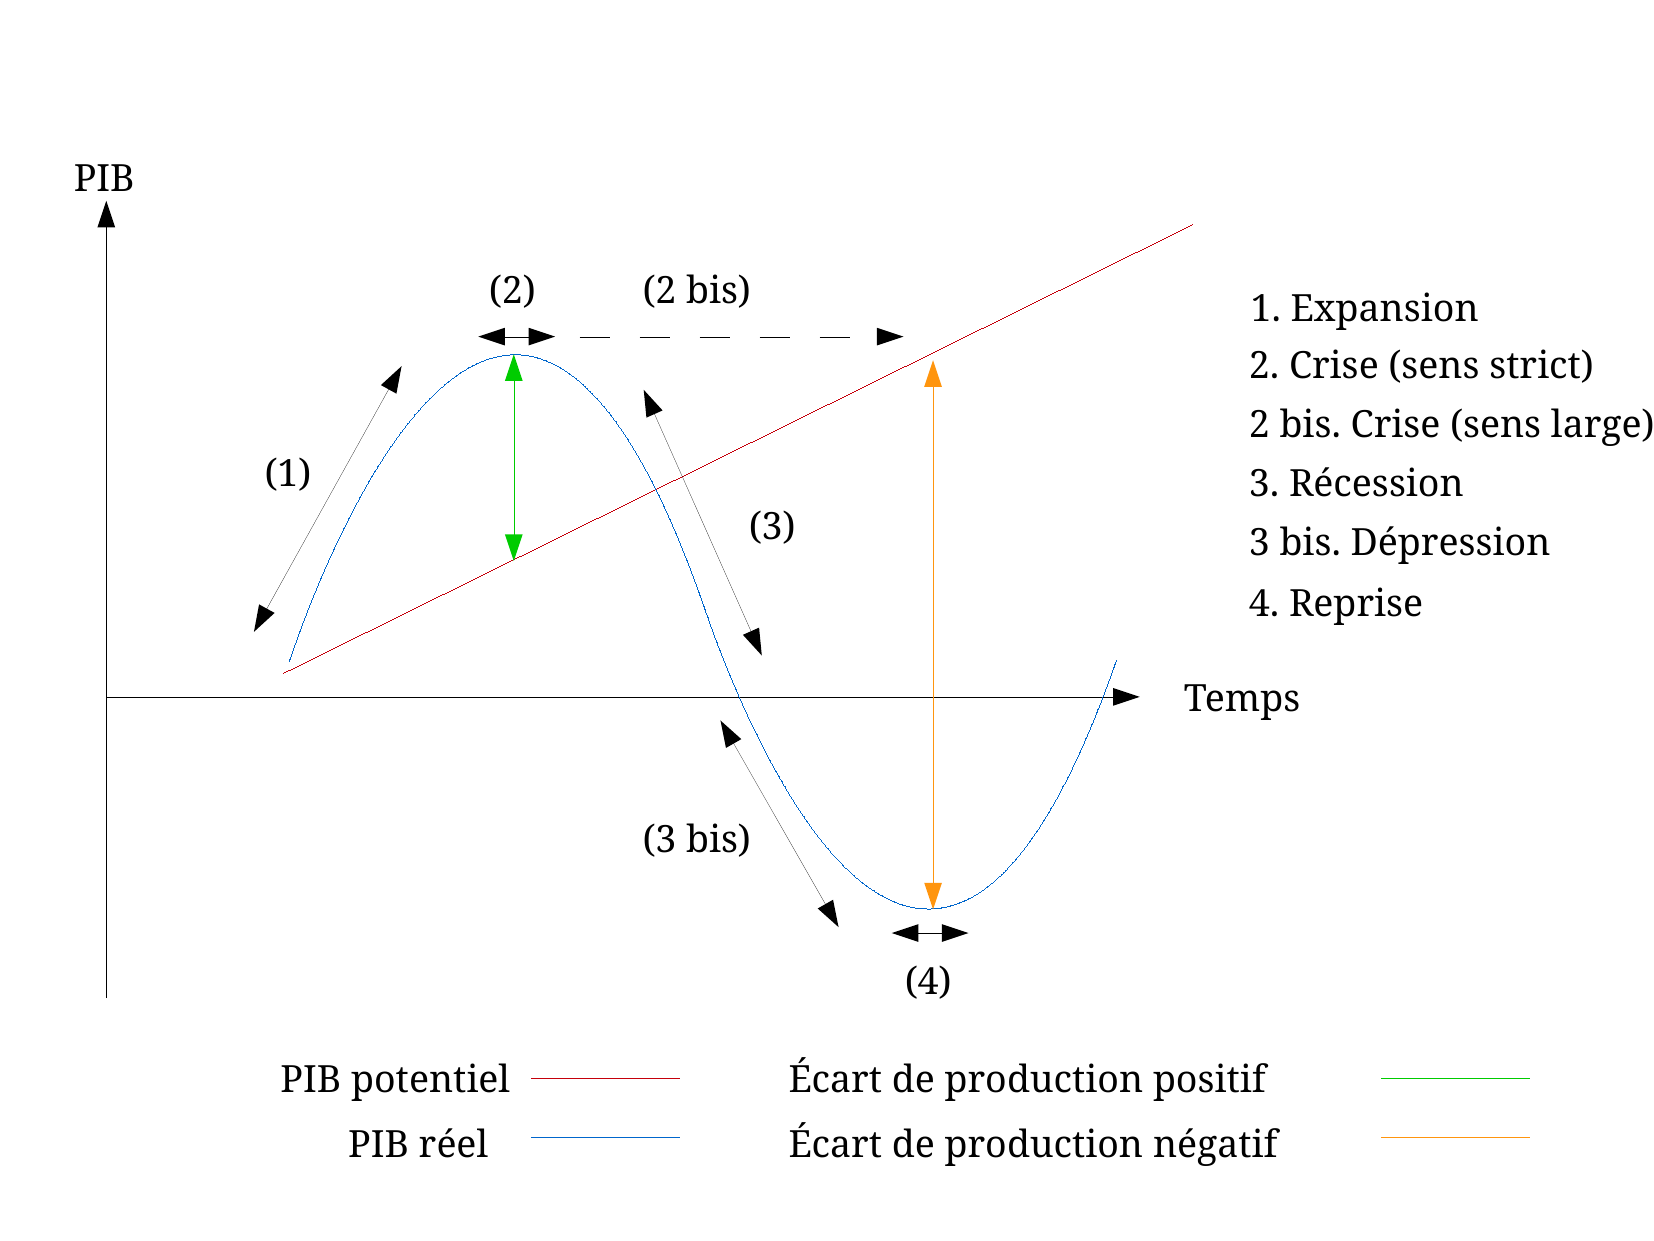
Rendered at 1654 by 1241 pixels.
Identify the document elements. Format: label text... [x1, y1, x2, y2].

text_box 2 bis. Crise (sens large) [1234, 389, 1648, 447]
text_box PIB réel [333, 1110, 520, 1168]
text_box Écart de production négatif [773, 1110, 1257, 1168]
text_box Temps [1169, 664, 1311, 722]
text_box 4. Reprise [1234, 568, 1453, 626]
text_box PIB [59, 143, 154, 202]
text_box (1) [249, 439, 324, 497]
text_box 3. Récession [1234, 448, 1470, 506]
text_box 1. Expansion [1235, 273, 1477, 330]
text_box Écart de production positif [773, 1045, 1248, 1103]
text_box (3 bis) [627, 805, 764, 863]
text_box (2 bis) [627, 255, 764, 313]
text_box (3) [734, 492, 813, 550]
text_box (2) [474, 255, 553, 313]
text_box 2. Crise (sens strict) [1234, 330, 1594, 388]
text_box 3 bis. Dépression [1234, 507, 1548, 565]
text_box (4) [890, 946, 969, 1004]
text_box PIB potentiel [265, 1045, 515, 1103]
